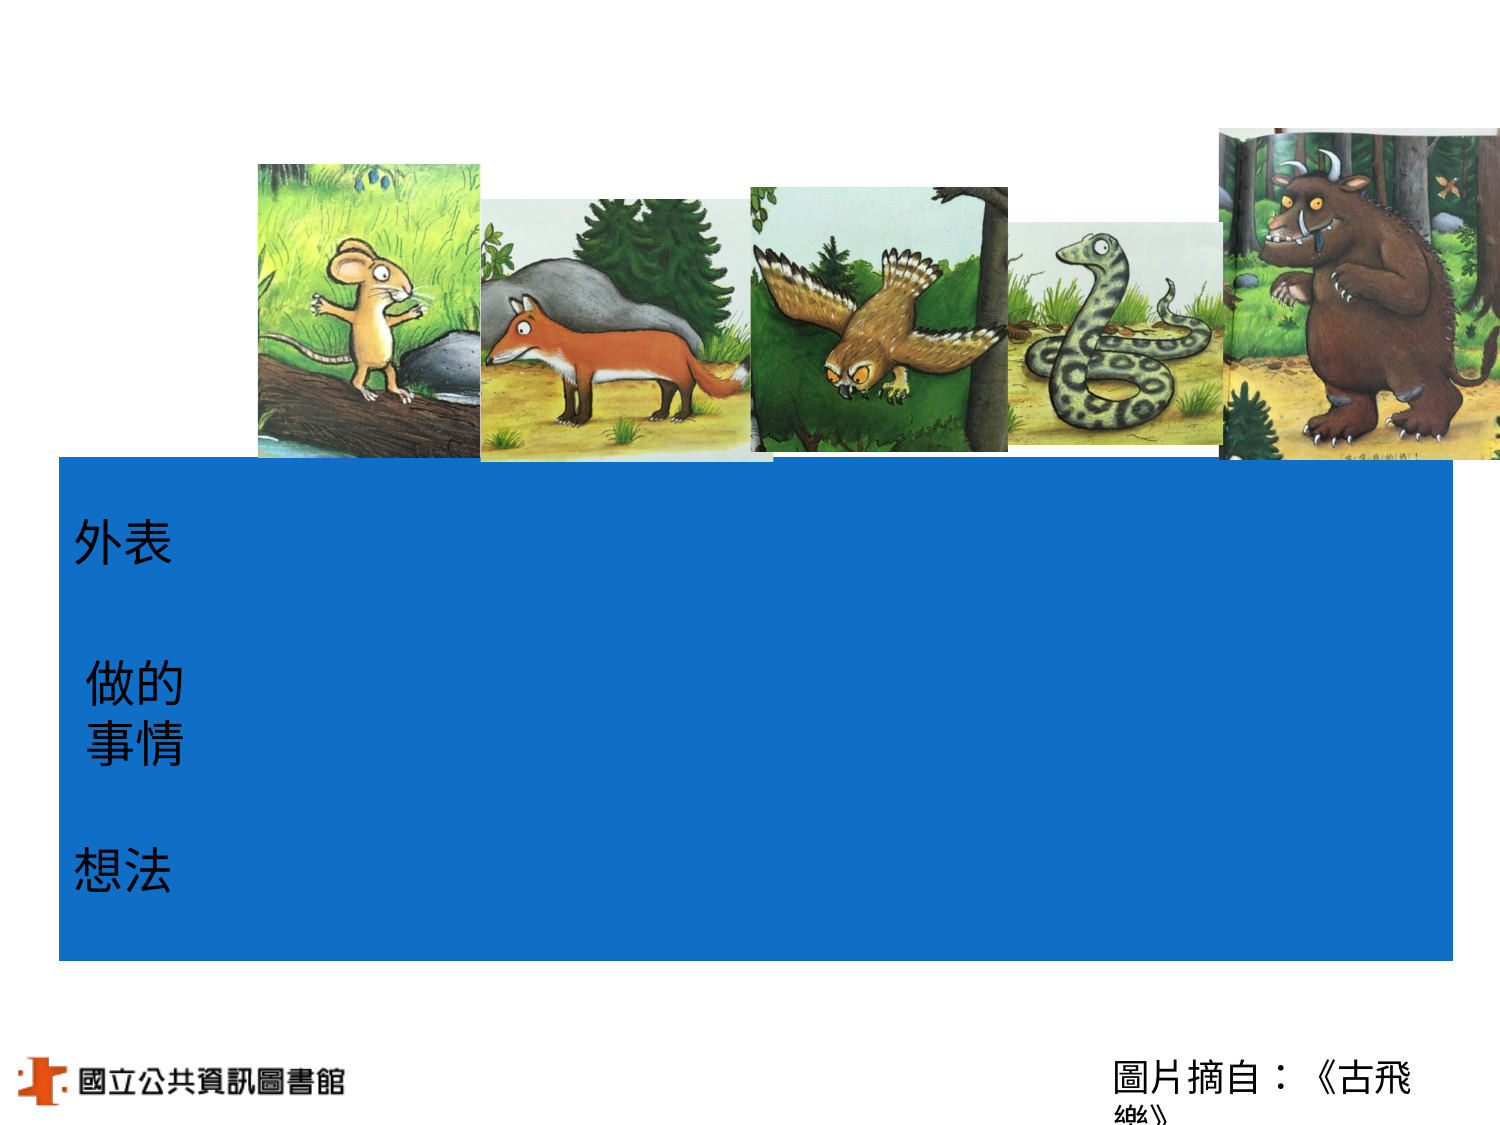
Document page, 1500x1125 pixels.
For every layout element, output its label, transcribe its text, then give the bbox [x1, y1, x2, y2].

table_cell [234, 633, 492, 810]
table_cell [492, 633, 738, 810]
table_cell [738, 810, 988, 961]
text_box 做的 事情 [70, 644, 270, 781]
text_box 圖片摘自：《古飛樂》 [1097, 1046, 1485, 1108]
table_cell [59, 810, 234, 832]
table_cell [738, 633, 988, 810]
text_box 外表 [58, 503, 290, 661]
table_cell [1221, 810, 1453, 961]
table_cell [1221, 633, 1453, 810]
table_cell [492, 810, 738, 961]
table_cell [59, 661, 234, 810]
table_header [988, 457, 1221, 633]
picture [257, 128, 1500, 462]
table_header [59, 457, 234, 503]
table_cell [234, 810, 492, 961]
table_header [1221, 460, 1453, 633]
table_header [234, 457, 492, 633]
table_cell [59, 908, 234, 961]
table_header [738, 457, 988, 633]
table_cell [988, 633, 1221, 810]
table_header [492, 462, 738, 633]
text_box 想法 [58, 832, 258, 908]
table_cell [988, 810, 1221, 961]
